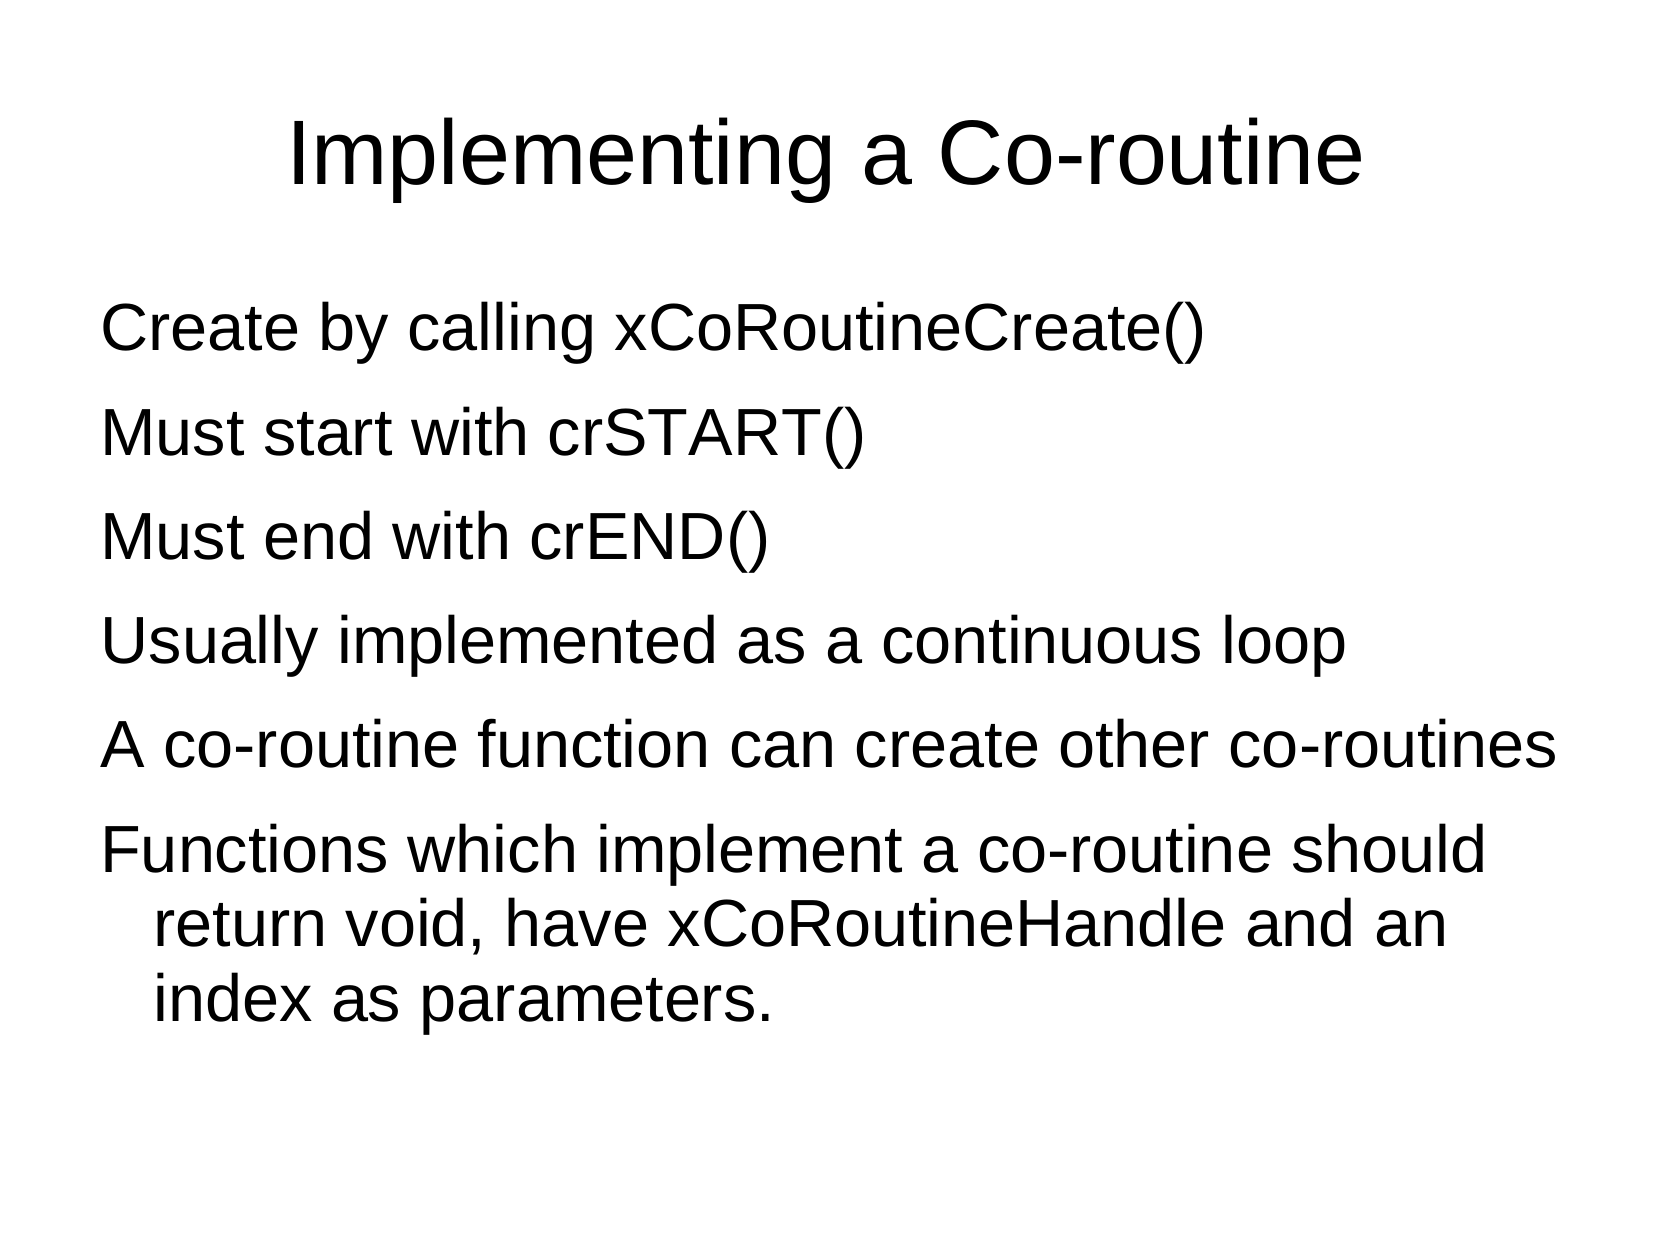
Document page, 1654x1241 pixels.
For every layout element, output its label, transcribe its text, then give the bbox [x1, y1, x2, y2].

title Implementing a Co-routine [82, 49, 1571, 257]
list Create by calling xCoRoutineCreate() Must start with crSTART() Must end with crEND() Usually implemented as a continuous loop A co-routine function can create other co-routines Functions which implement a co-routine should return void, have xCoRoutineHandle and an index as parameters. [82, 290, 1571, 1111]
